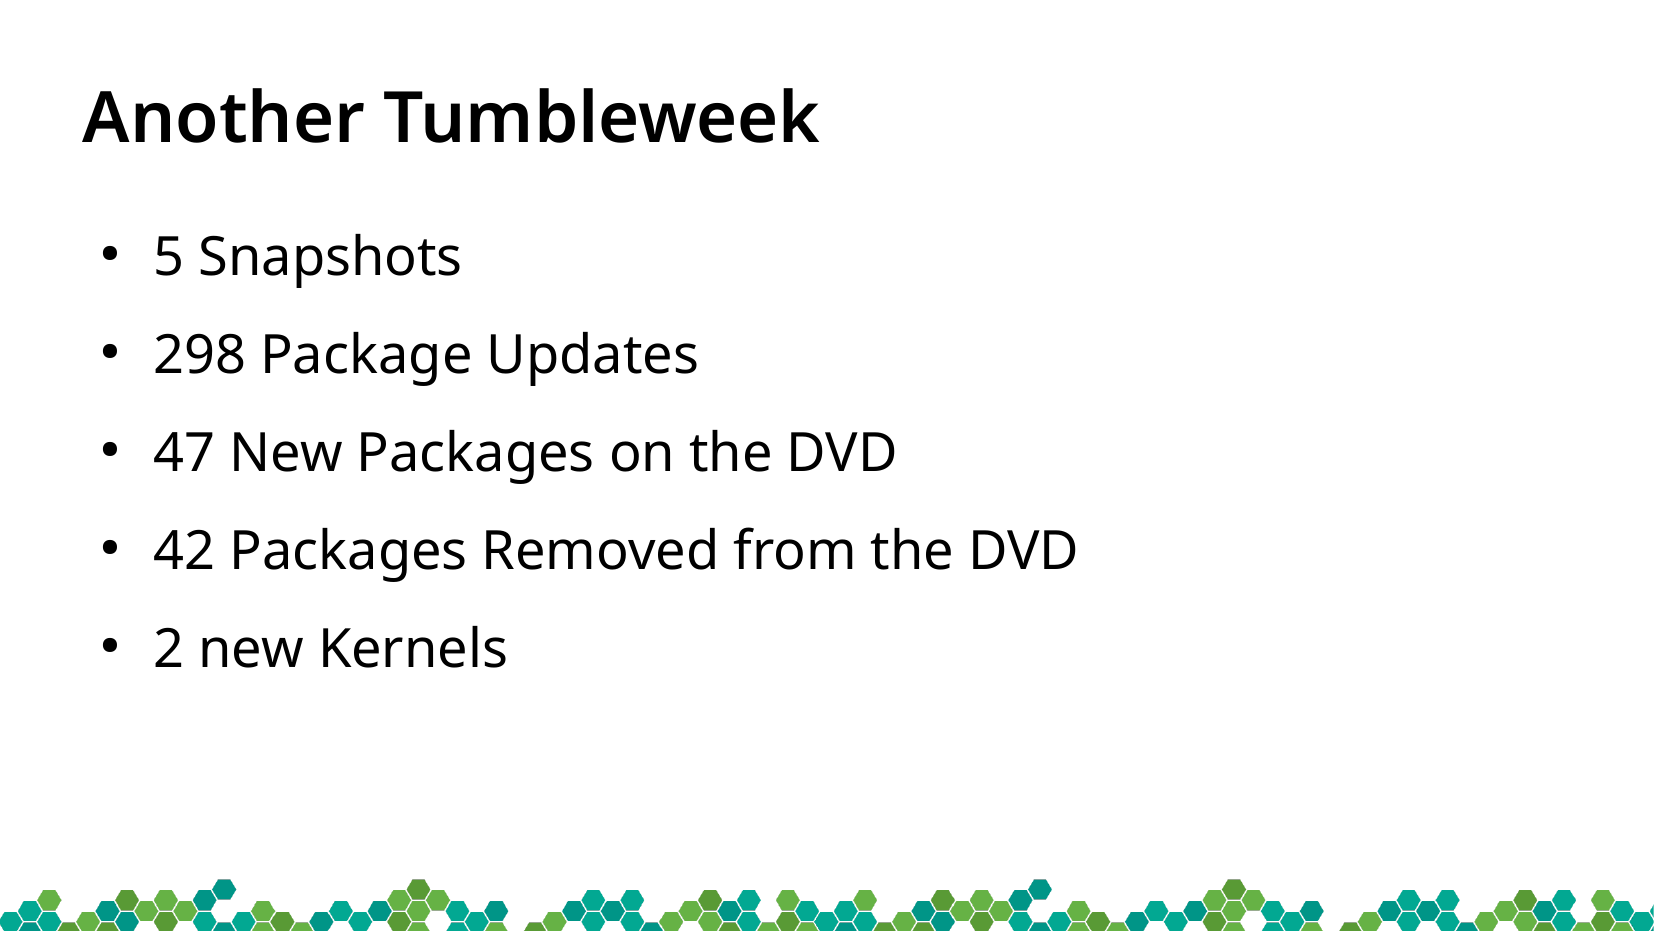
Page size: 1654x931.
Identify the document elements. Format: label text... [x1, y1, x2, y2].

picture [0, 871, 1654, 931]
list 5 Snapshots 298 Package Updates 47 New Packages on the DVD 42 Packages Removed from the DVD 2 new Kernels [82, 217, 1571, 847]
title Another Tumbleweek [82, 37, 1571, 193]
